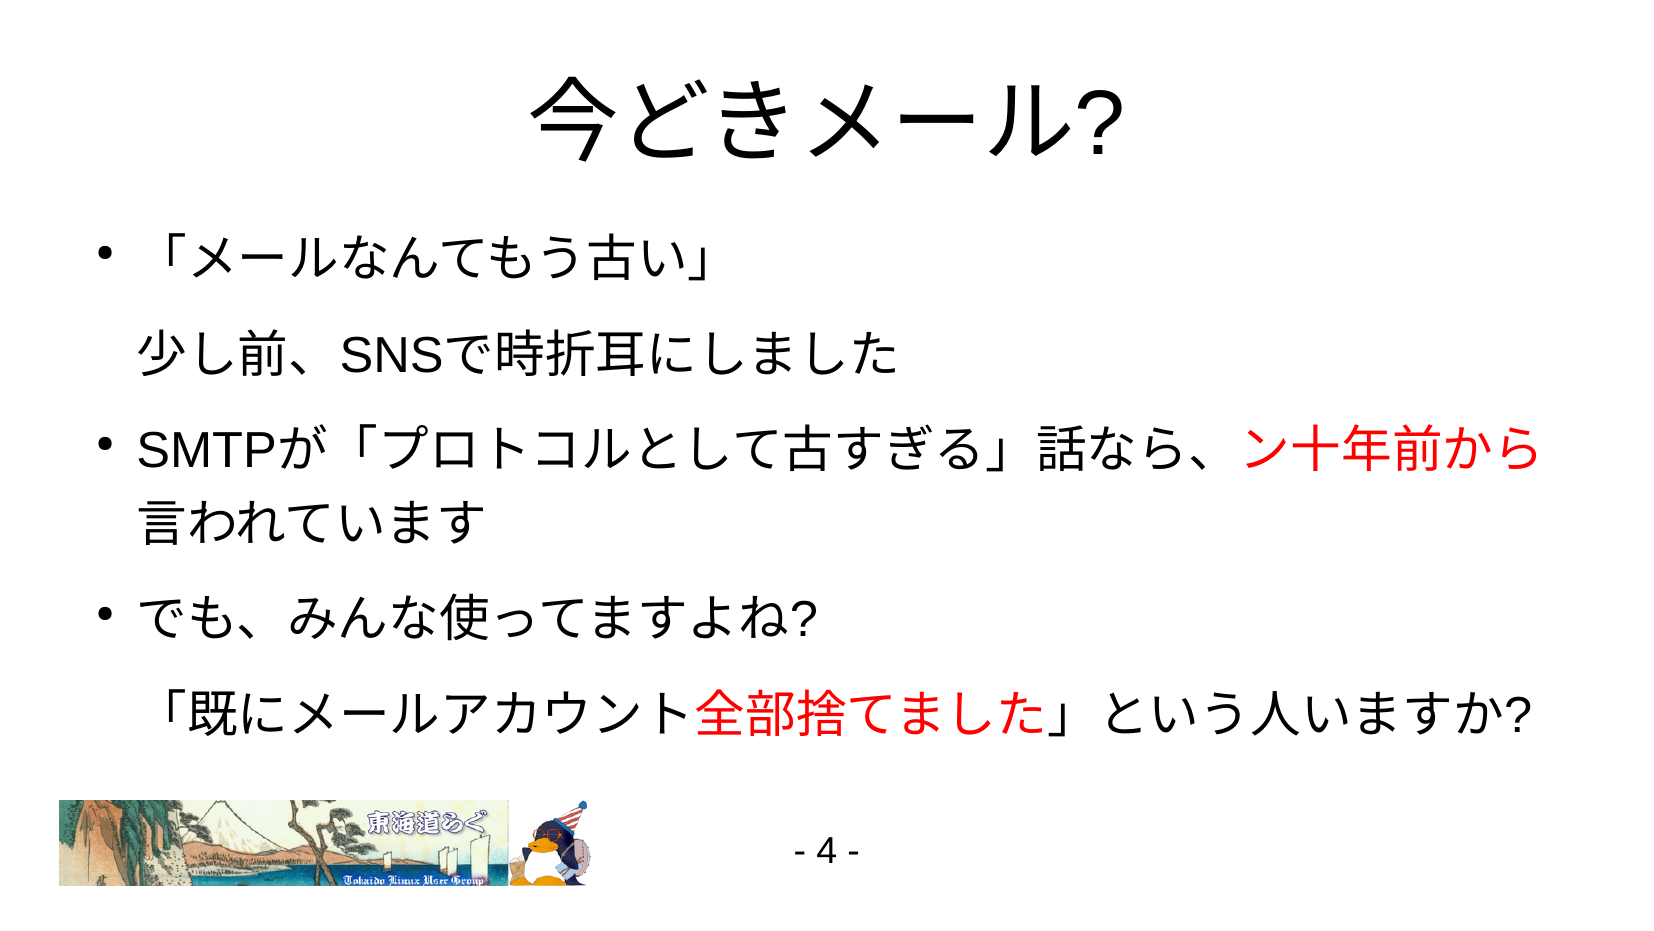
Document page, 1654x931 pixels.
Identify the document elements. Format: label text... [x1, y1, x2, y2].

text_box - <番号> - [703, 815, 950, 886]
picture [59, 800, 591, 886]
list 「メールなんてもう古い」 少し前、SNSで時折耳にしました SMTPが「プロトコルとして古すぎる」話なら、ン十年前から言われています でも、みんな使ってますよね? 「既にメールアカウント全部捨てました」という人いますか? [82, 217, 1571, 758]
title 今どきメール? [82, 37, 1571, 193]
